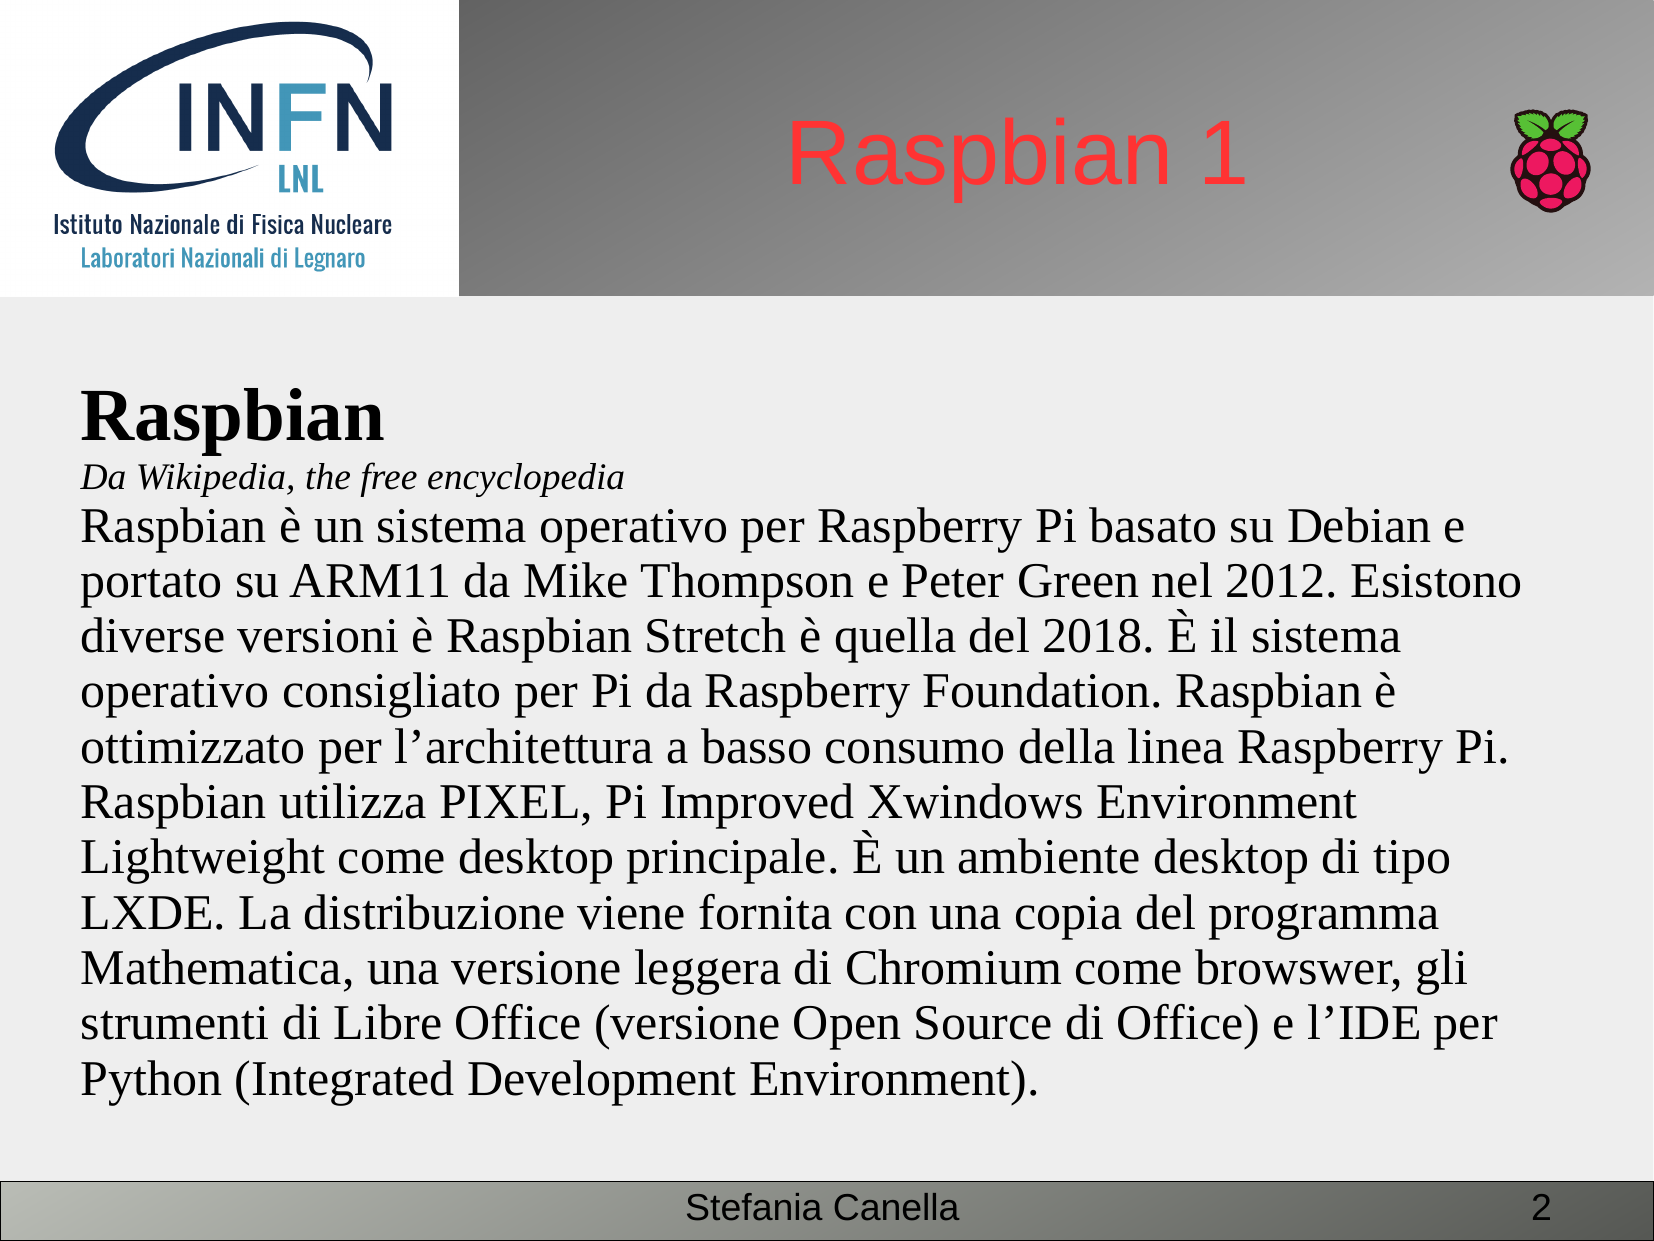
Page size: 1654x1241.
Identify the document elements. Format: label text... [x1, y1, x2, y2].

text_box Stefania Canella [670, 1178, 984, 1241]
picture [0, 0, 459, 297]
title Raspbian 1 [459, 49, 1571, 257]
text_box <number> [1516, 1178, 1654, 1241]
text_box [984, 1181, 1516, 1241]
subtitle Raspbian Da Wikipedia, the free encyclopedia Raspbian è un sistema operativo per Raspberry Pi basato su Debian e portato su ARM11 da Mike Thompson e Peter Green nel 2012. Esistono diverse versioni è Raspbian Stretch è quella del 2018. È il sistema operativo consigliato per Pi da Raspberry Foundation. Raspbian è ottimizzato per l’architettura a basso consumo della linea Raspberry Pi. Raspbian utilizza PIXEL, Pi Improved Xwindows Environment Lightweight come desktop principale. È un ambiente desktop di tipo LXDE. La distribuzione viene fornita con una copia del programma Mathematica, una versione leggera di Chromium come browswer, gli strumenti di Libre Office (versione Open Source di Office) e l’IDE per Python (Integrated Development Environment). [80, 335, 1573, 1144]
text_box [459, 0, 1654, 296]
text_box [0, 1181, 670, 1241]
